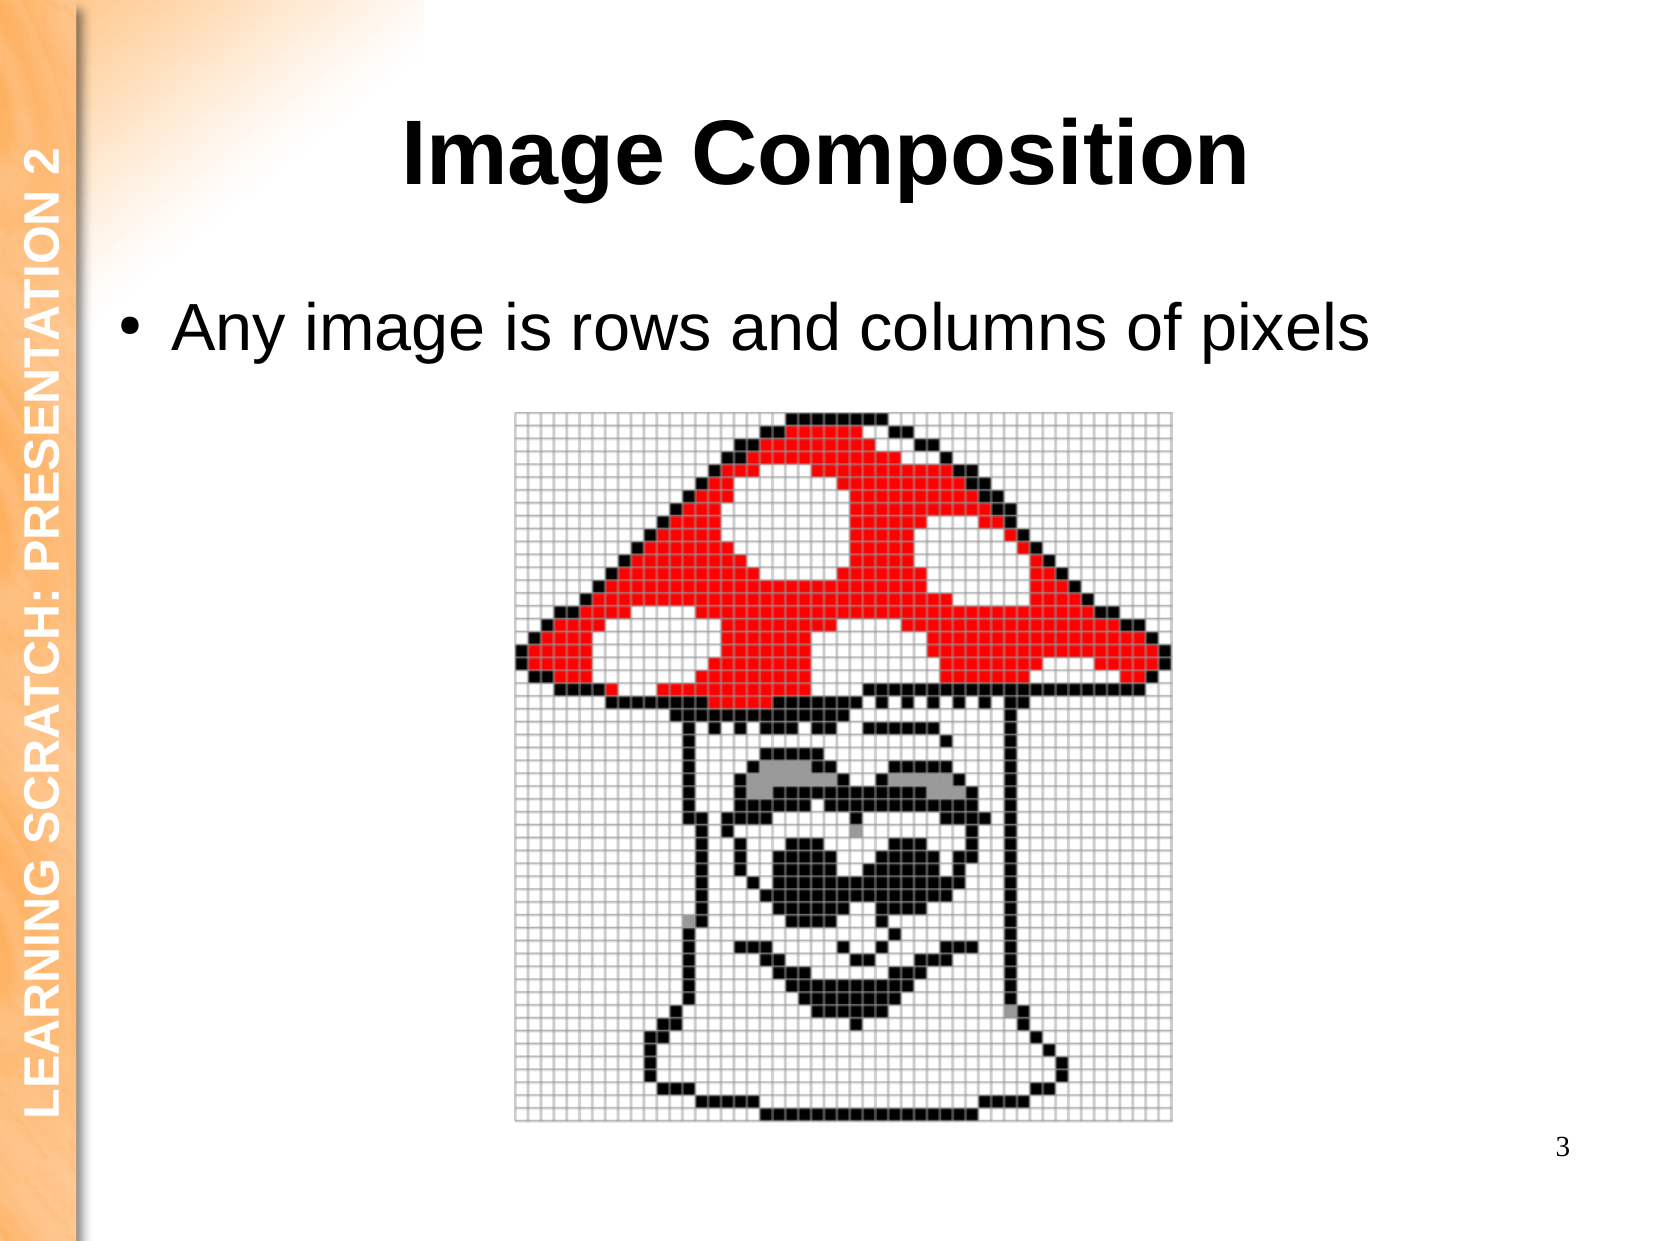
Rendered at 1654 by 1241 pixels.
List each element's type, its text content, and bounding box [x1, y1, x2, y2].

list Any image is rows and columns of pixels [100, 290, 1588, 1095]
picture [0, 0, 424, 1241]
title Image Composition [82, 49, 1571, 257]
picture [514, 412, 1173, 1123]
